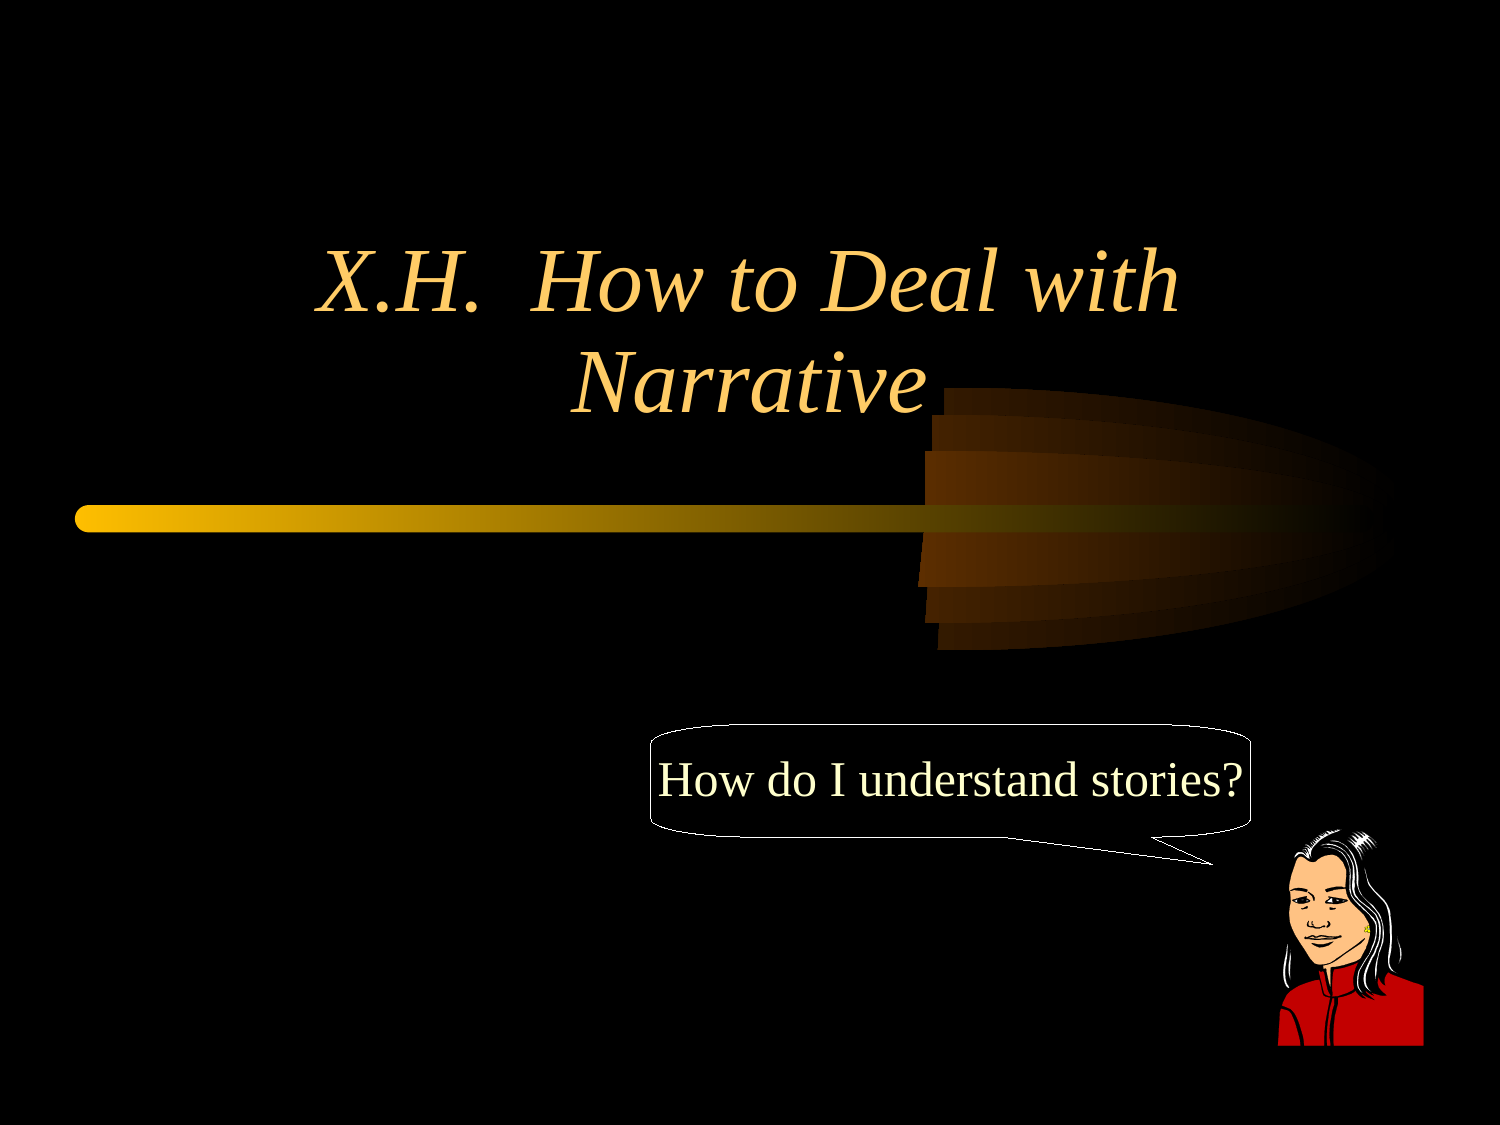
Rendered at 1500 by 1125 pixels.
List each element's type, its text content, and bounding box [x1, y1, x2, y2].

text_box How do I understand stories? [650, 724, 1251, 865]
title X.H. How to Deal with Narrative [112, 222, 1388, 441]
picture [1275, 825, 1426, 1048]
